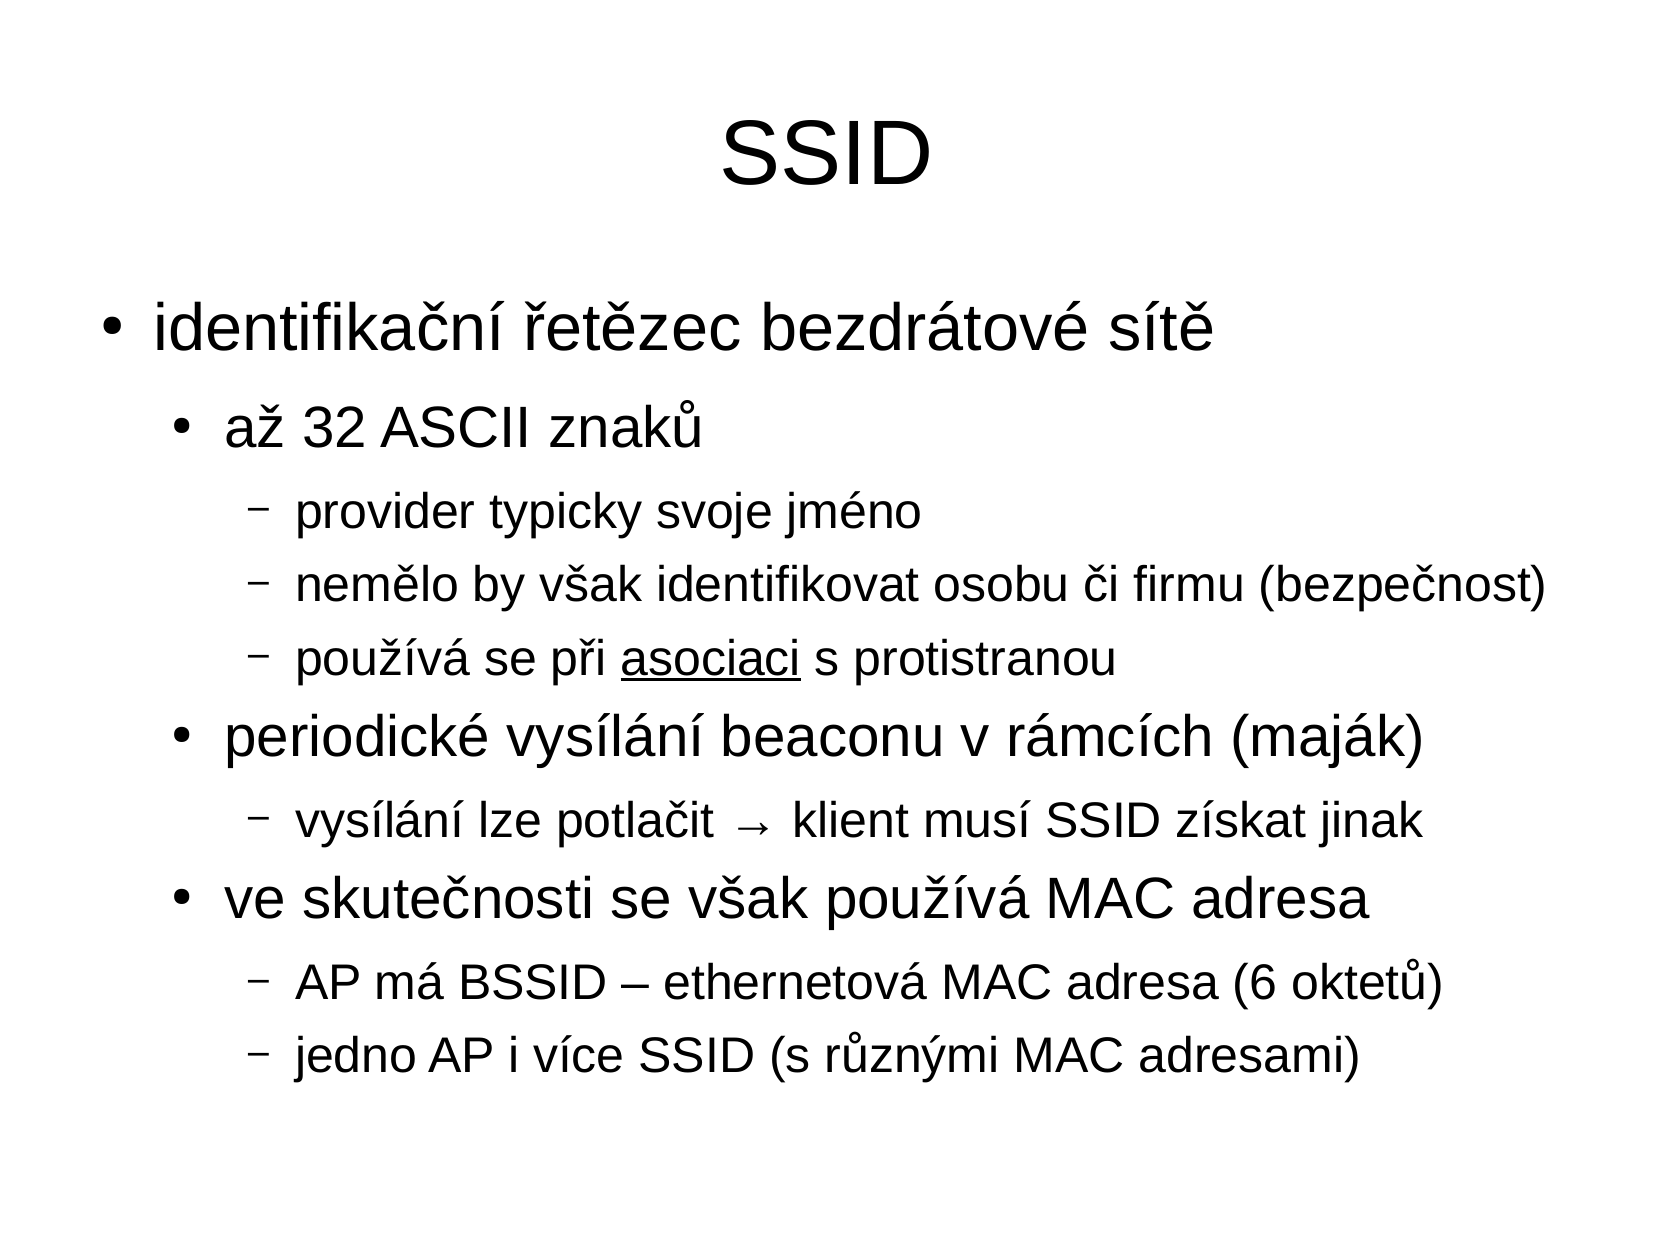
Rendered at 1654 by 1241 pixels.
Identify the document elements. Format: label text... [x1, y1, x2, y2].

list identifikační řetězec bezdrátové sítě až 32 ASCII znaků provider typicky svoje jméno nemělo by však identifikovat osobu či firmu (bezpečnost) používá se při asociaci s protistranou periodické vysílání beaconu v rámcích (maják) vysílání lze potlačit → klient musí SSID získat jinak ve skutečnosti se však používá MAC adresa AP má BSSID – ethernetová MAC adresa (6 oktetů) jedno AP i více SSID (s různými MAC adresami) [82, 290, 1571, 1109]
title SSID [82, 49, 1571, 257]
